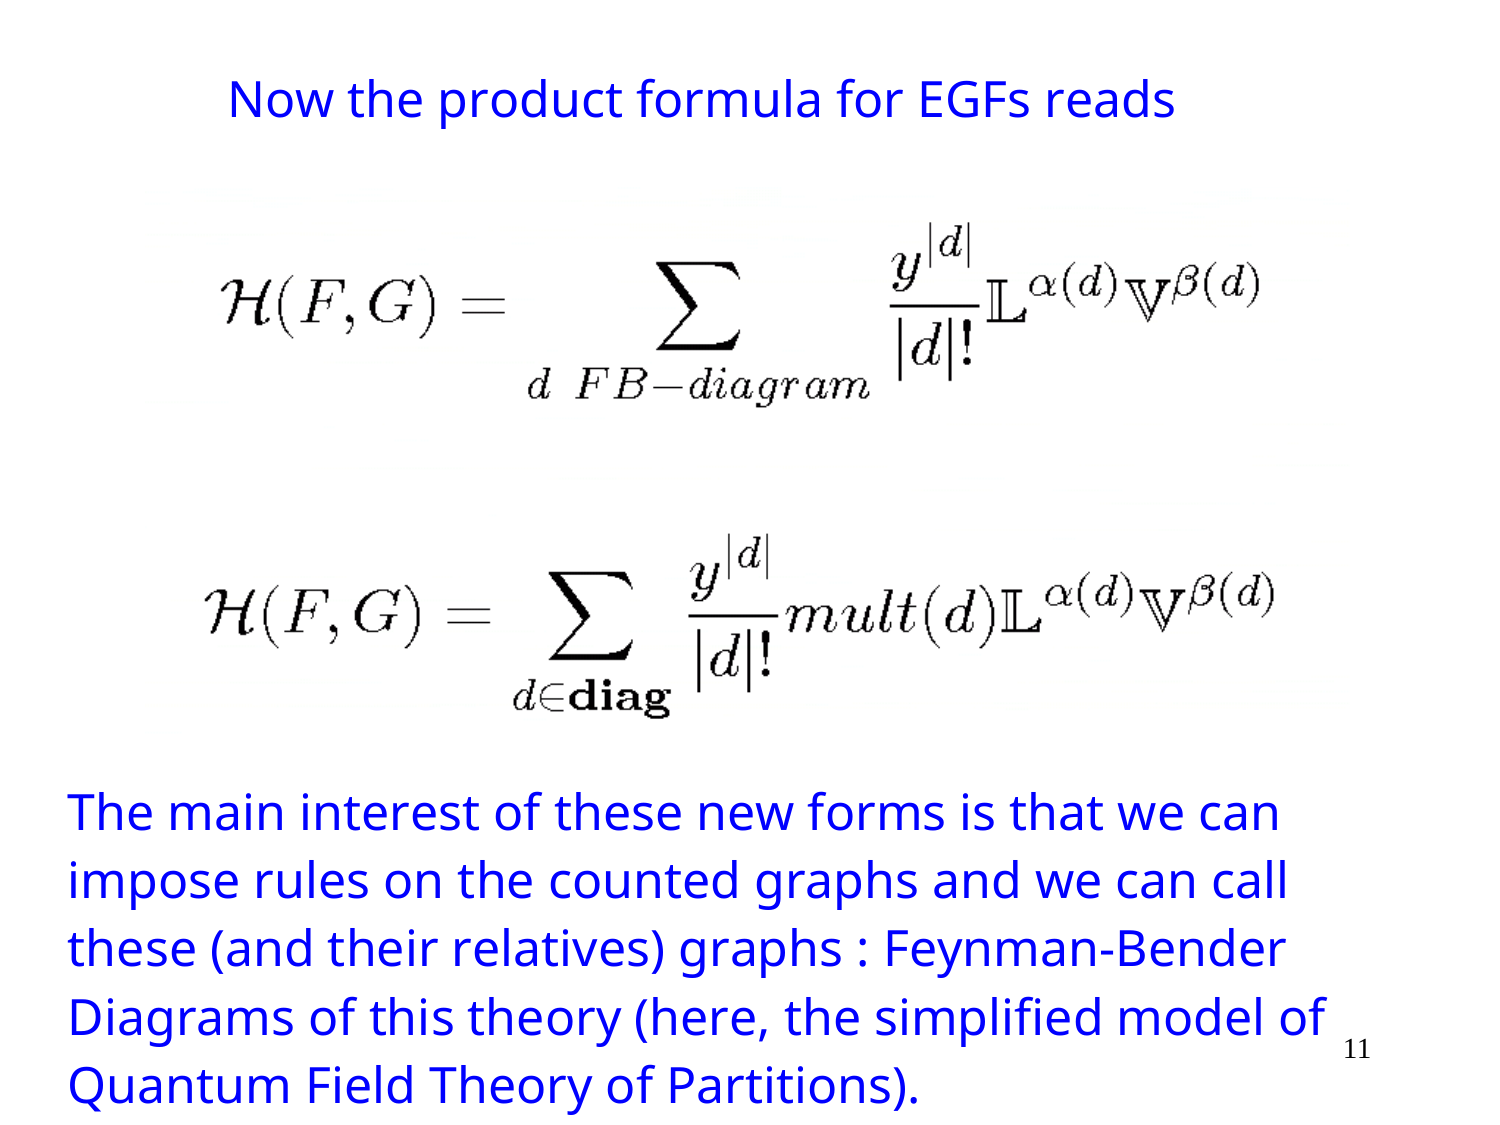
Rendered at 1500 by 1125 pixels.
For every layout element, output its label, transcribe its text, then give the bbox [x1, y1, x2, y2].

text_box Now the product formula for EGFs reads [212, 56, 1192, 140]
text_box The main interest of these new forms is that we can impose rules on the counted graphs and we can call these (and their relatives) graphs : Feynman-Bender Diagrams of this theory (here, the simplified model of Quantum Field Theory of Partitions). [53, 769, 1355, 1125]
picture [145, 187, 1350, 750]
